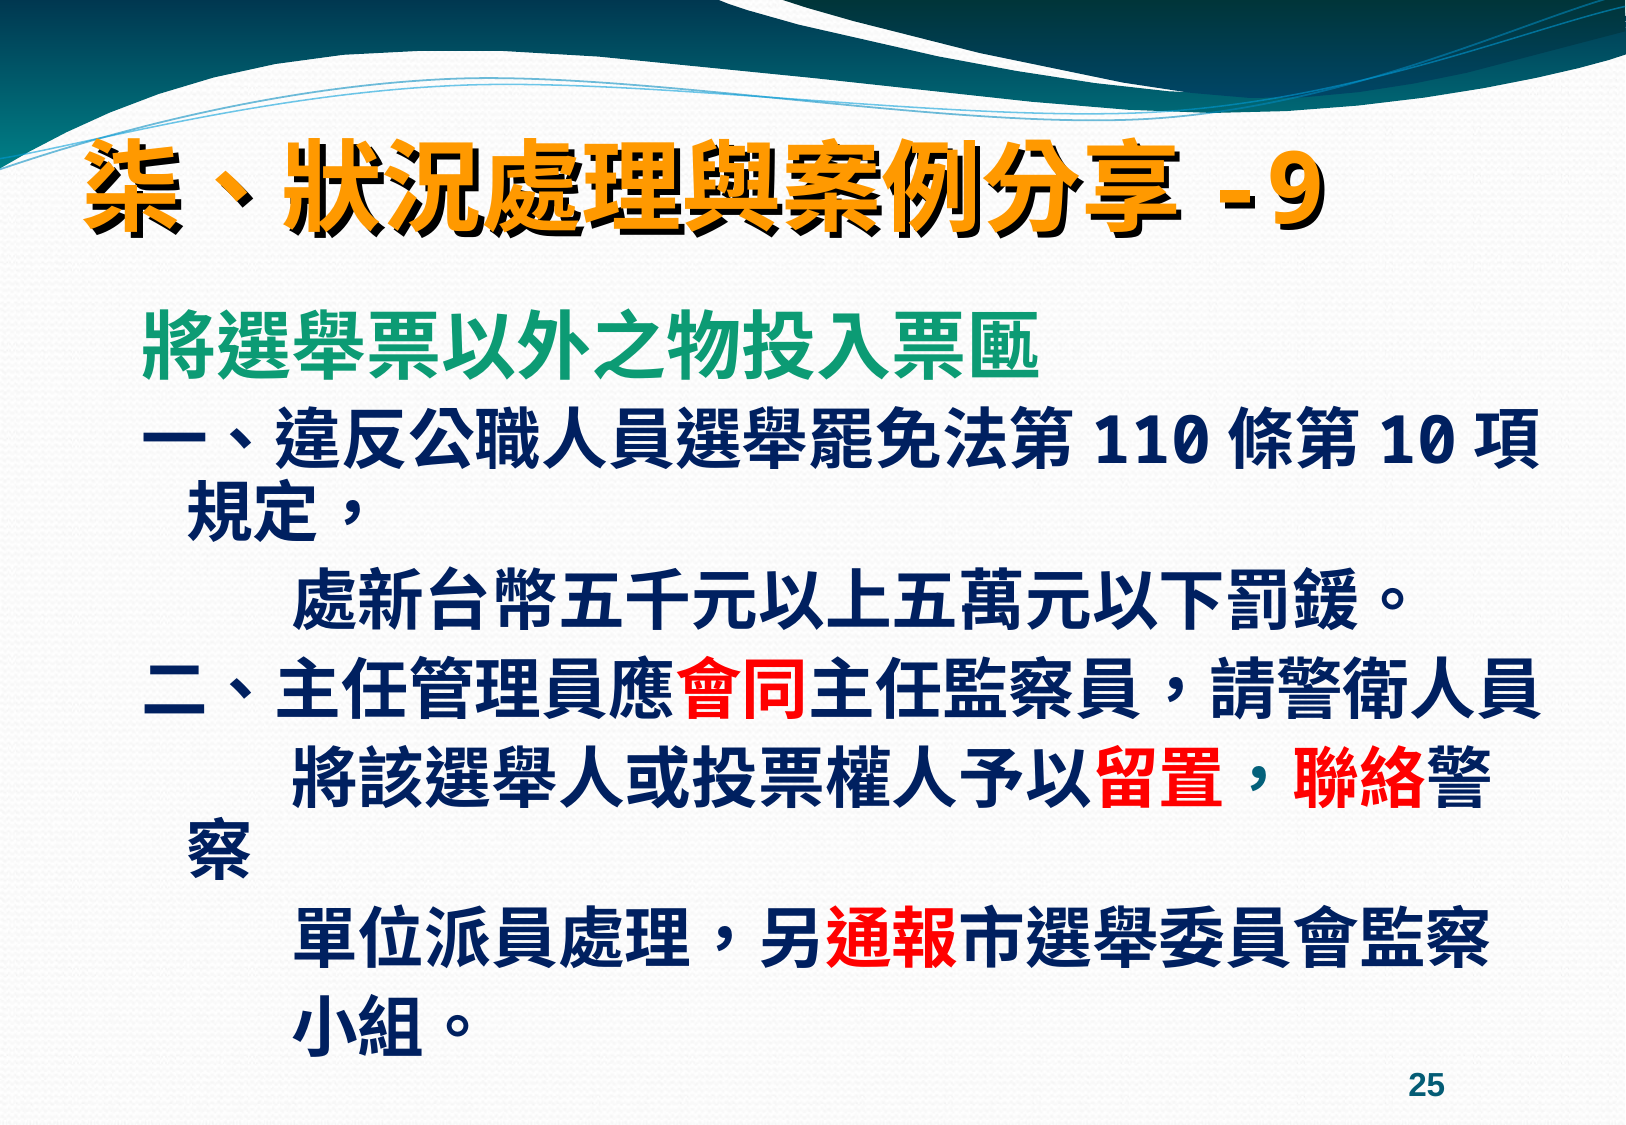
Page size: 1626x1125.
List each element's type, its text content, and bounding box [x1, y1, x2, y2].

title 柒、狀況處理與案例分享-9 [81, 99, 1544, 244]
text_box [1408, 1042, 1544, 1103]
list 將選舉票以外之物投入票匭 一、違反公職人員選舉罷免法第110條第10項規定， 處新台幣五千元以上五萬元以下罰鍰。 二、主任管理員應會同主任監察員，請警衛人員 將該選舉人或投票權人予以留置，聯絡警察 單位派員處理，另通報市選舉委員會監察 小組。 [81, 301, 1572, 1103]
